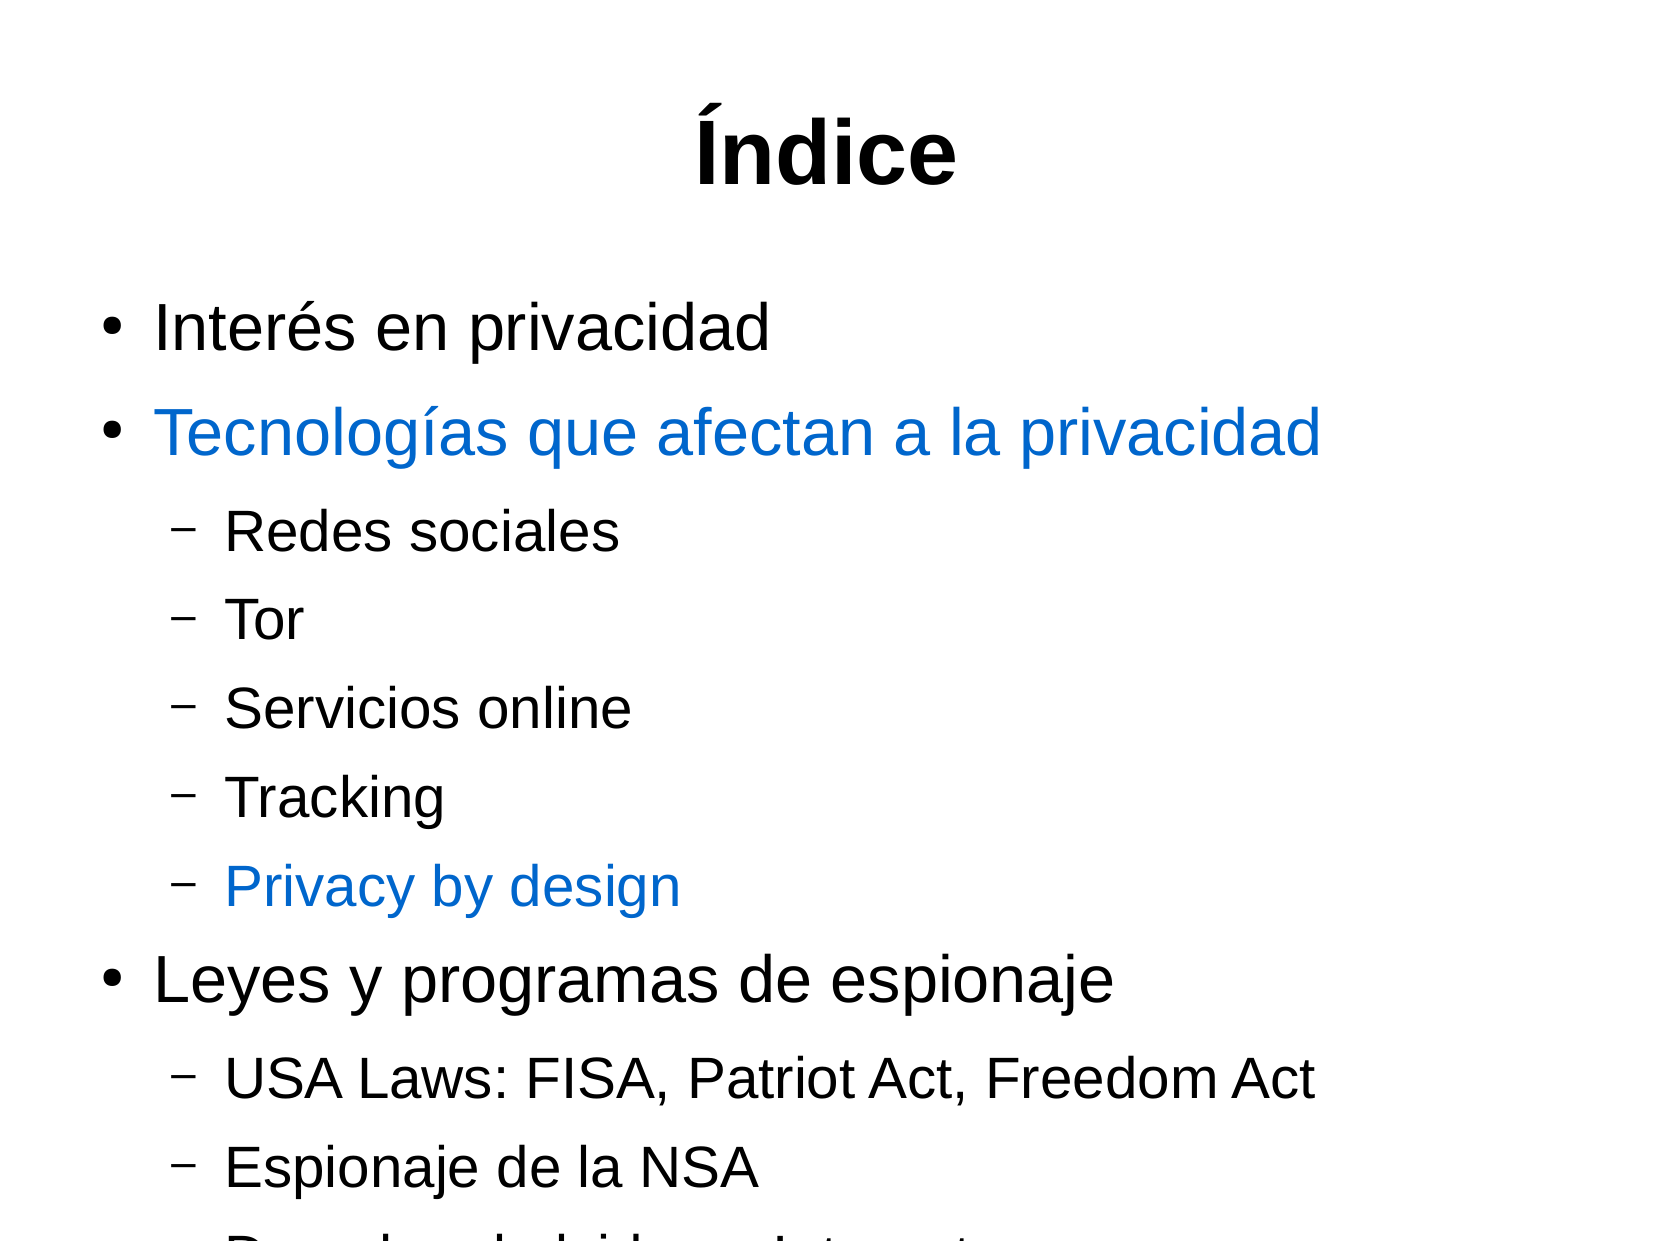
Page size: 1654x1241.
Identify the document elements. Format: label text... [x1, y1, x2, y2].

title Índice [82, 49, 1571, 257]
list Interés en privacidad Tecnologías que afectan a la privacidad Redes sociales Tor Servicios online Tracking Privacy by design Leyes y programas de espionaje USA Laws: FISA, Patriot Act, Freedom Act Espionaje de la NSA Derecho al olvido en Internet Cibercrimen y privacidad [82, 290, 1571, 1010]
